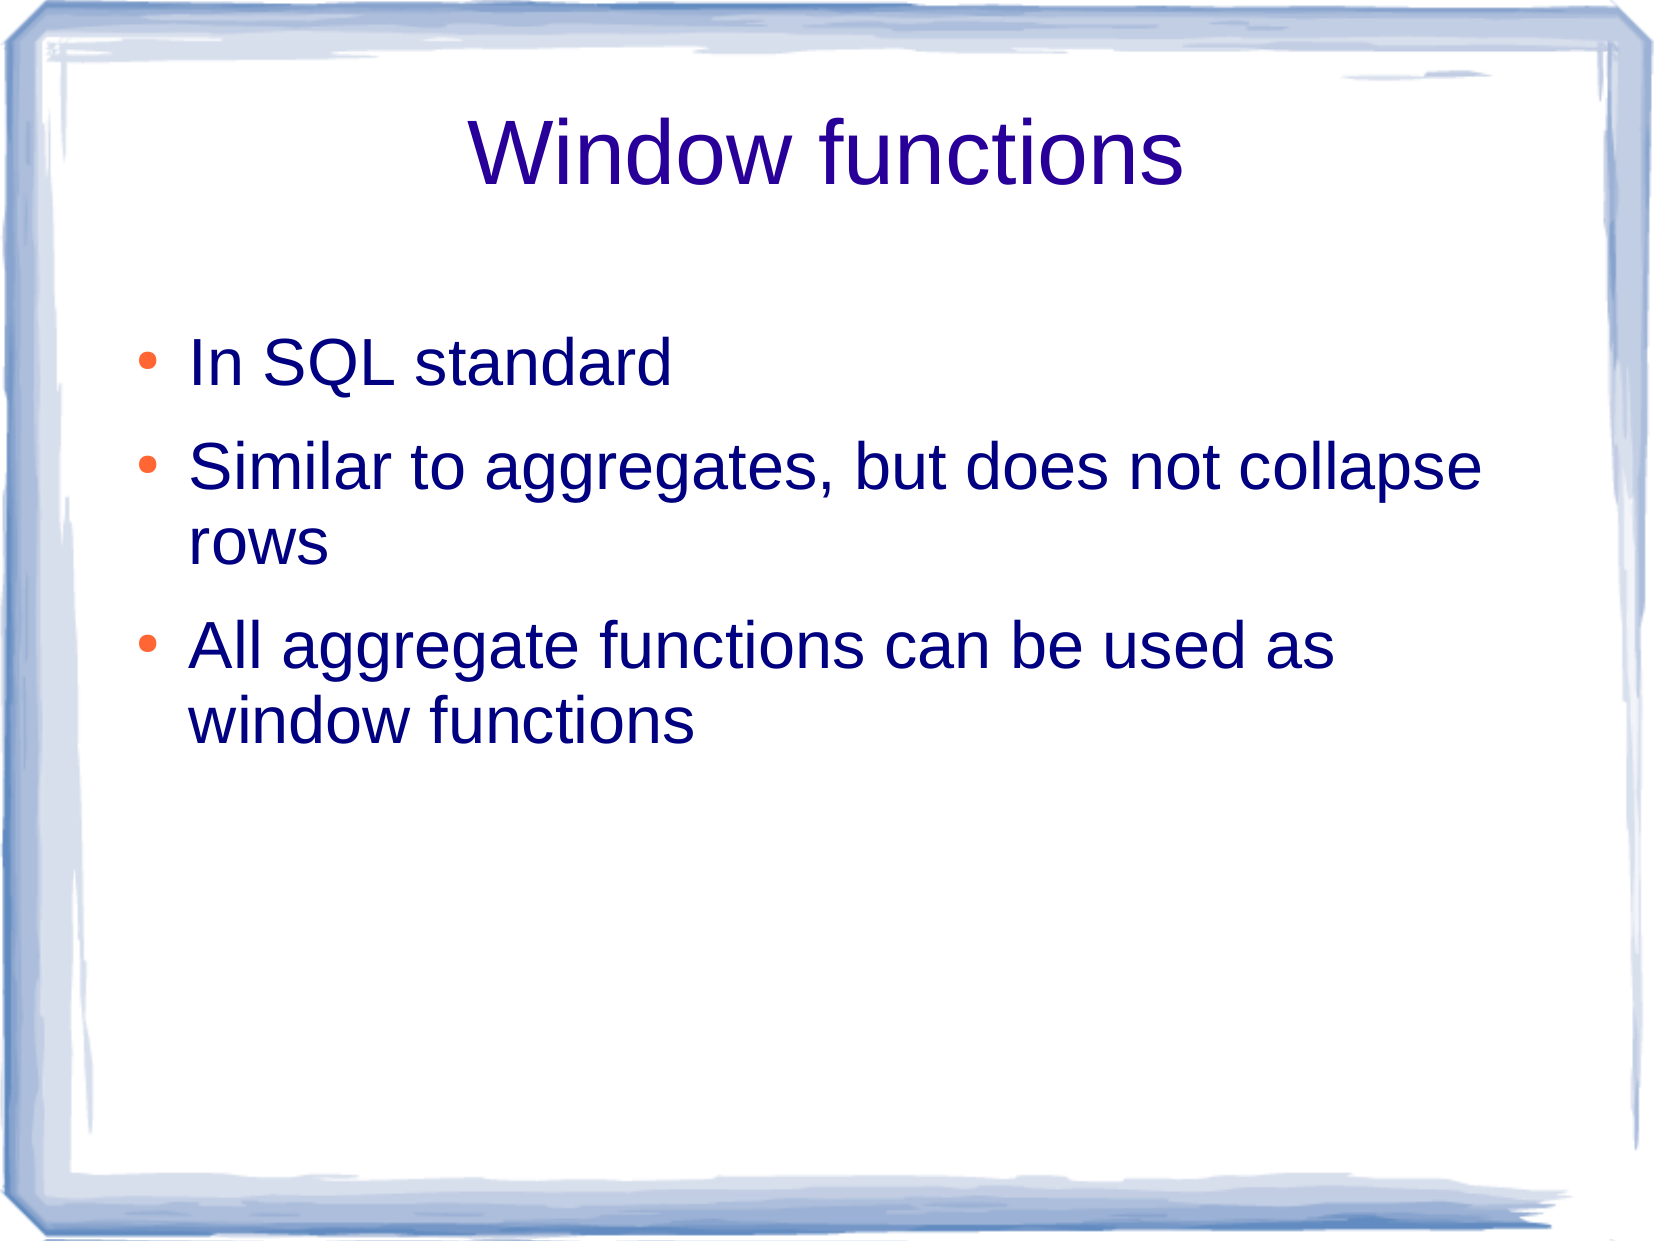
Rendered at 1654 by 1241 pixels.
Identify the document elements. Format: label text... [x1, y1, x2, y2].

list In SQL standard Similar to aggregates, but does not collapse rows All aggregate functions can be used as window functions [118, 324, 1571, 990]
picture [0, 0, 1654, 1241]
title Window functions [82, 56, 1571, 250]
